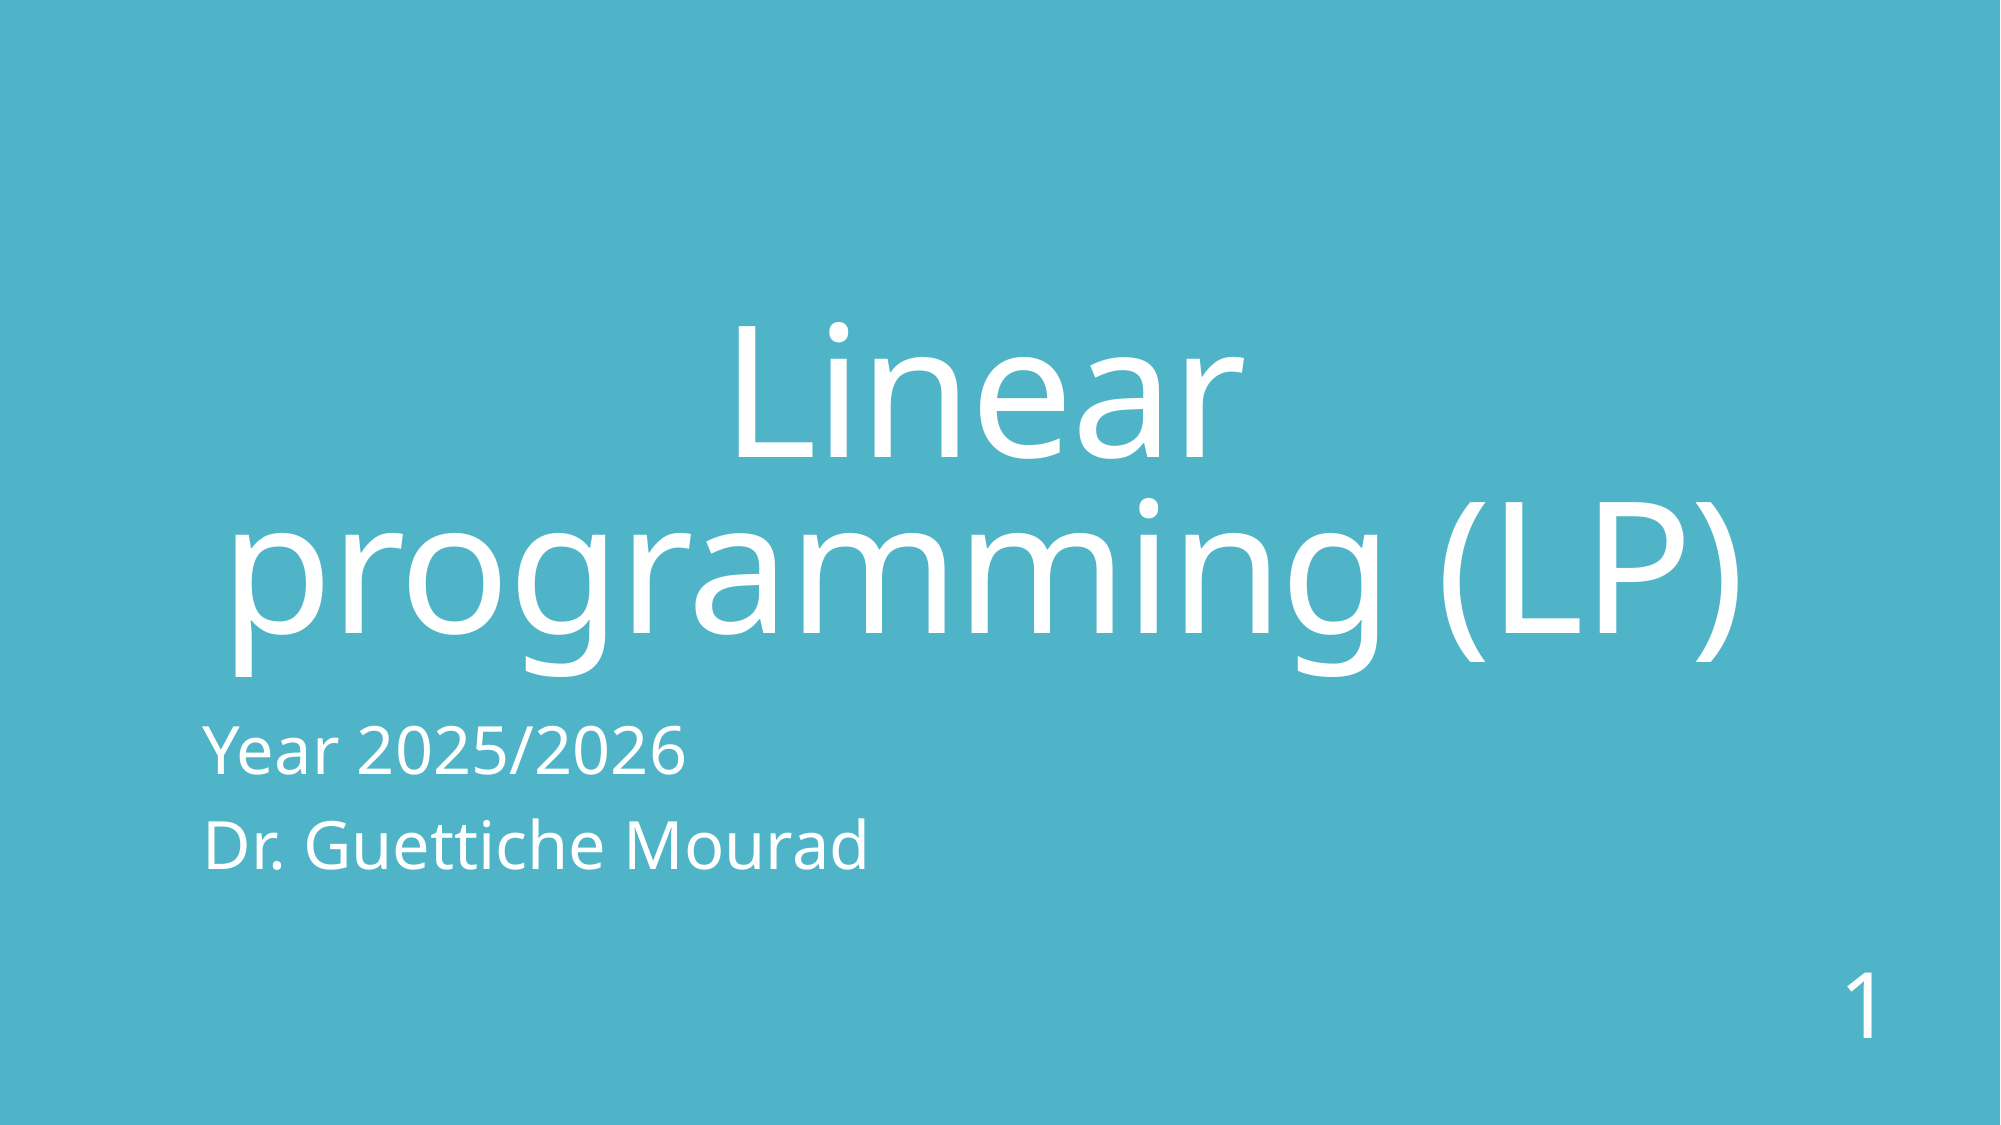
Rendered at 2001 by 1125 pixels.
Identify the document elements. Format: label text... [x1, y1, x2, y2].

text_box <number> [1824, 912, 1943, 1080]
text_box Linear programming (LP) [98, 126, 1868, 677]
text_box Year 2025/2026 Dr. Guettiche Mourad [187, 712, 1702, 983]
